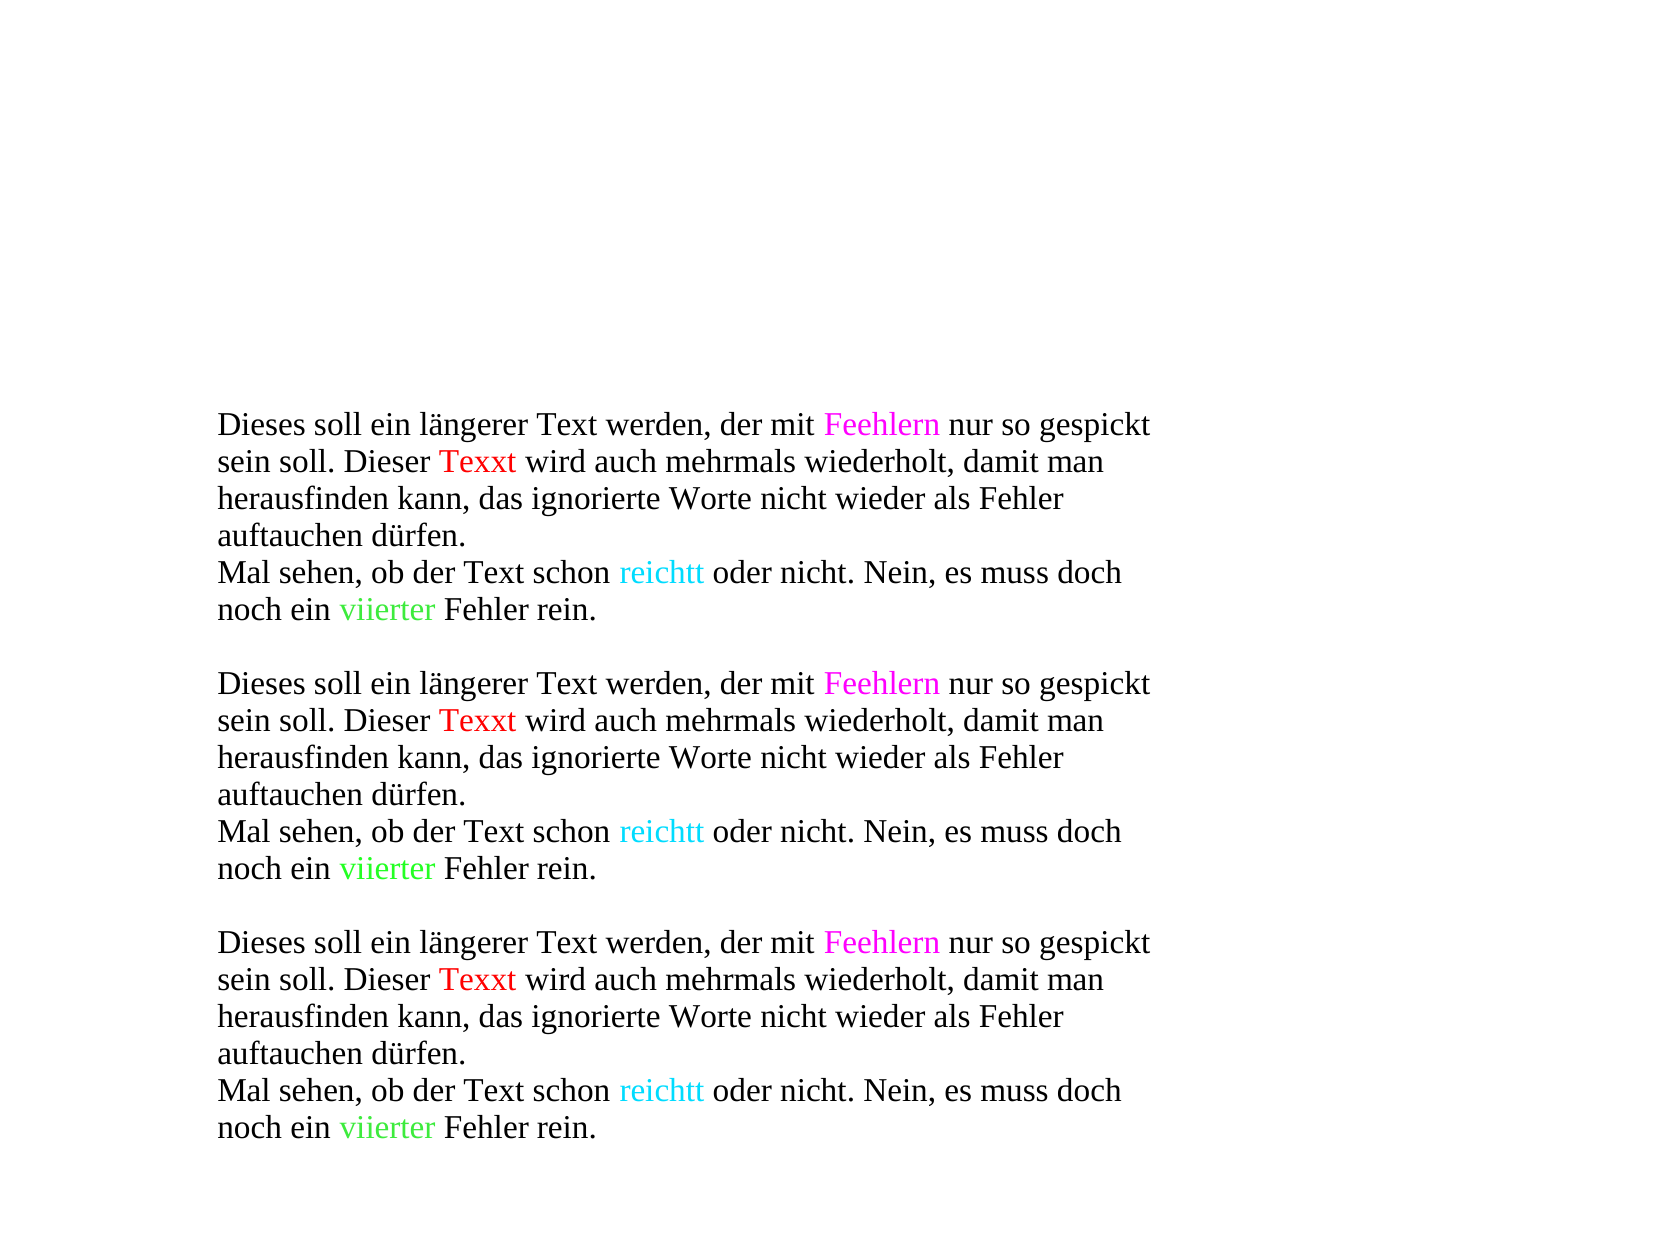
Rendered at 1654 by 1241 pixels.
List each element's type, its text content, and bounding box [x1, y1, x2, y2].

text_box Dieses soll ein längerer Text werden, der mit Feehlern nur so gespickt sein soll. Dieser Texxt wird auch mehrmals wiederholt, damit man herausfinden kann, das ignorierte Worte nicht wieder als Fehler auftauchen dürfen. Mal sehen, ob der Text schon reichtt oder nicht. Nein, es muss doch noch ein viierter Fehler rein. Dieses soll ein längerer Text werden, der mit Feehlern nur so gespickt sein soll. Dieser Texxt wird auch mehrmals wiederholt, damit man herausfinden kann, das ignorierte Worte nicht wieder als Fehler auftauchen dürfen. Mal sehen, ob der Text schon reichtt oder nicht. Nein, es muss doch noch ein viierter Fehler rein. Dieses soll ein längerer Text werden, der mit Feehlern nur so gespickt sein soll. Dieser Texxt wird auch mehrmals wiederholt, damit man herausfinden kann, das ignorierte Worte nicht wieder als Fehler auftauchen dürfen. Mal sehen, ob der Text schon reichtt oder nicht. Nein, es muss doch noch ein viierter Fehler rein. [217, 405, 1171, 1169]
